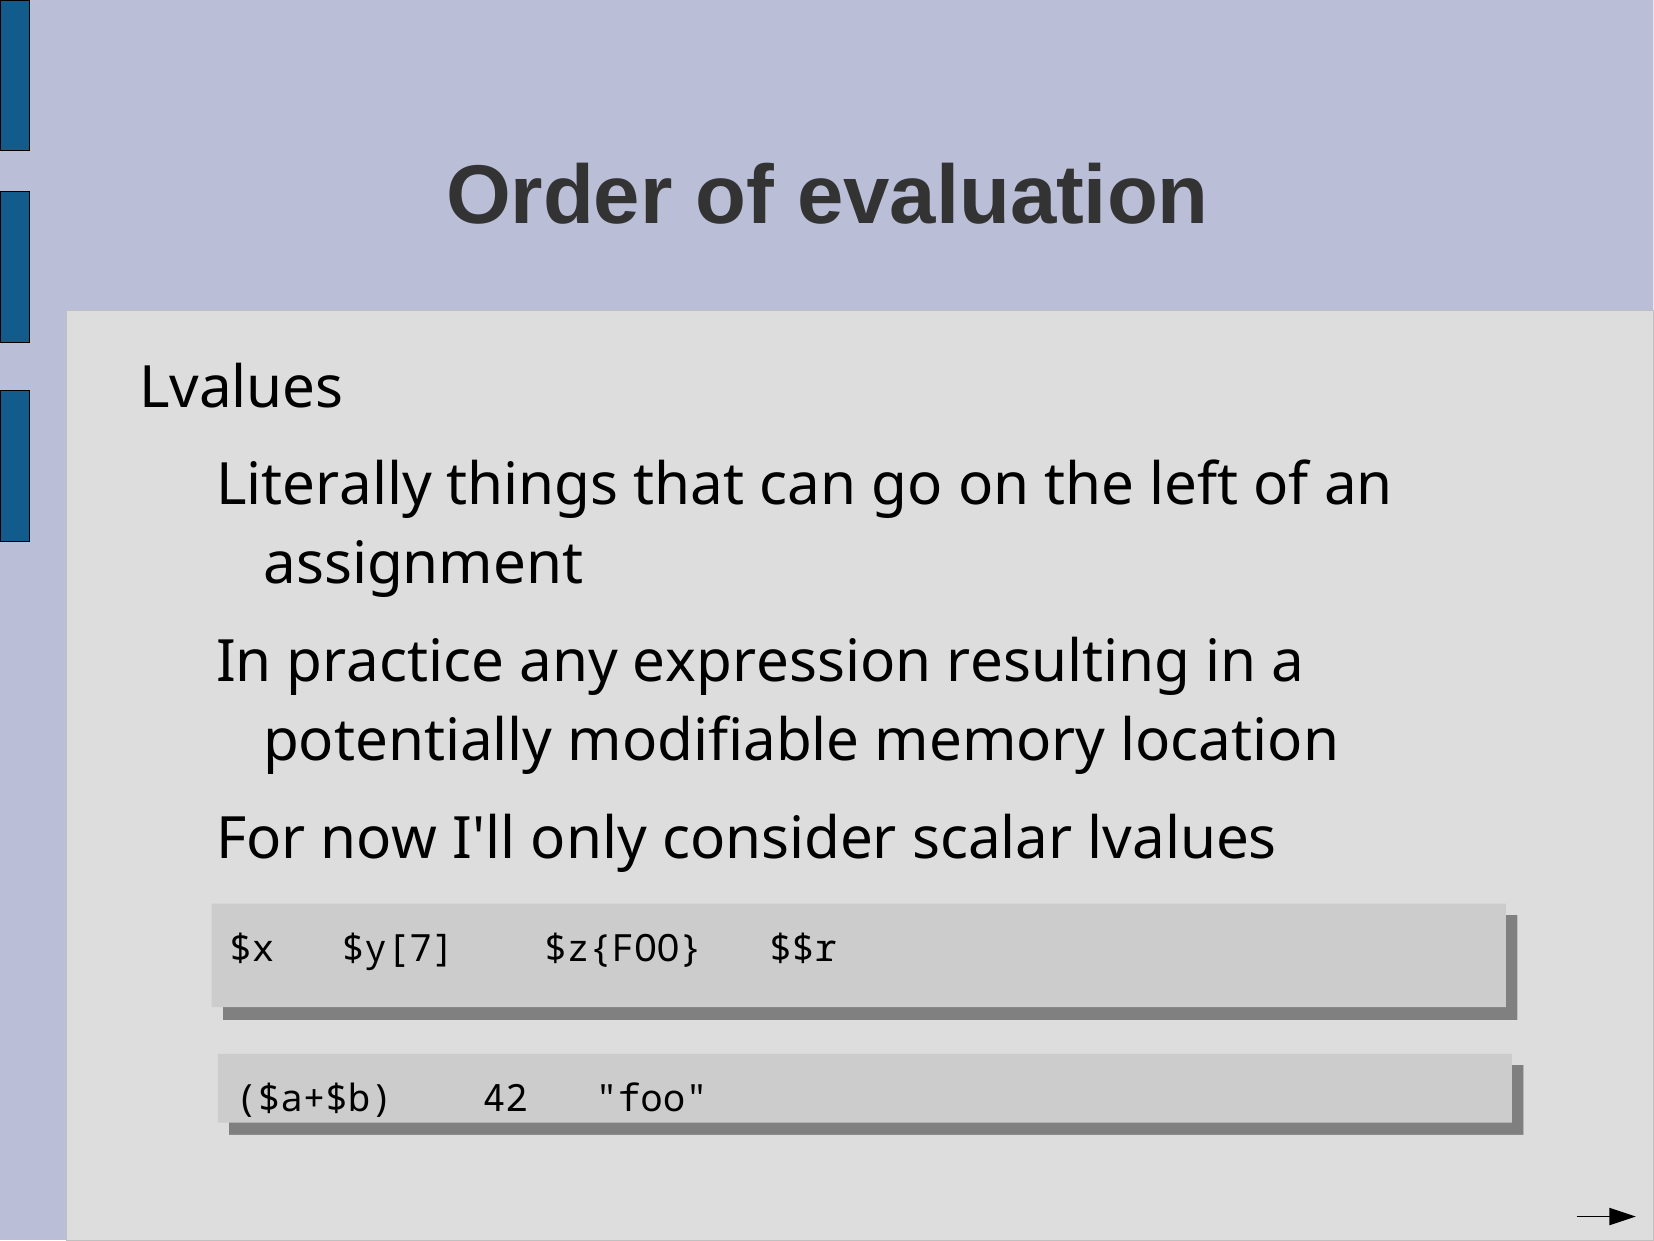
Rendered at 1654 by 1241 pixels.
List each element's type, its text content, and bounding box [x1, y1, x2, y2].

text_box ($a+$b) 42 "foo" [217, 1053, 1512, 1123]
text_box $x $y[7] $z{FOO} $$r [211, 903, 1506, 1008]
list Lvalues Literally things that can go on the left of an assignment In practice any expression resulting in a potentially modifiable memory location For now I'll only consider scalar lvalues [121, 344, 1534, 1127]
title Order of evaluation [121, 91, 1534, 299]
